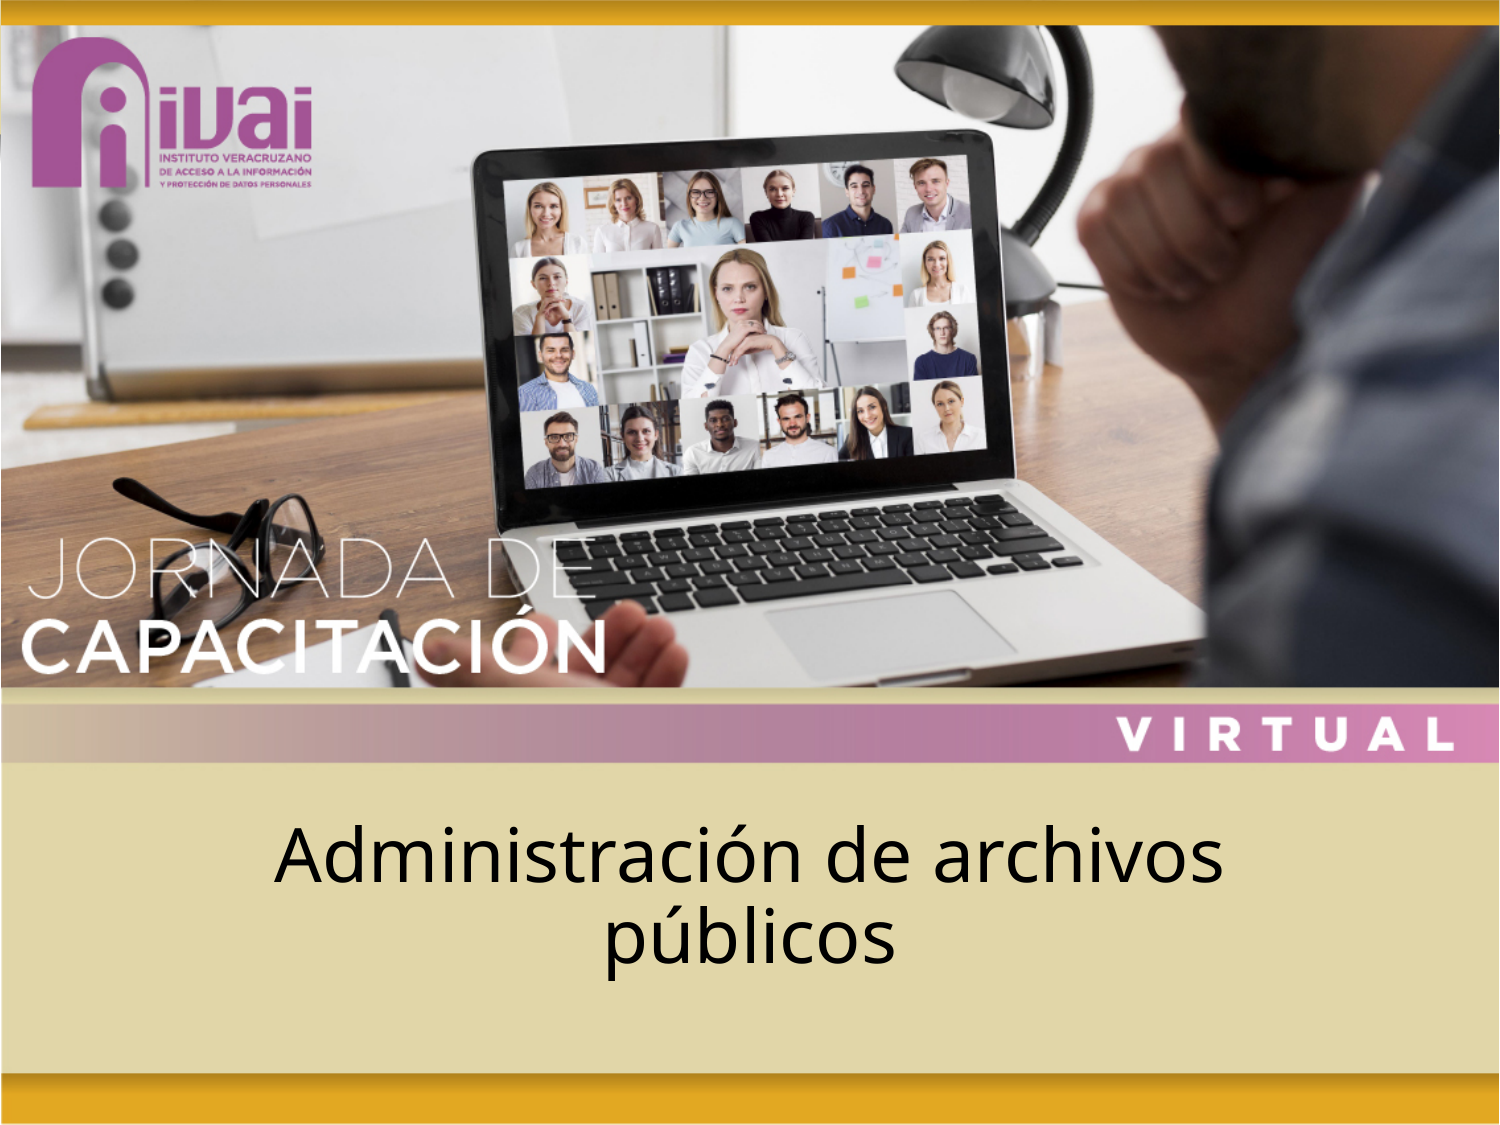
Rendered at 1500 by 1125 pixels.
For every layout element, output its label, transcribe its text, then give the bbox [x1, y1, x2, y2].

subtitle Administración de archivos públicos [187, 810, 1313, 1055]
picture [1, 0, 1499, 1125]
